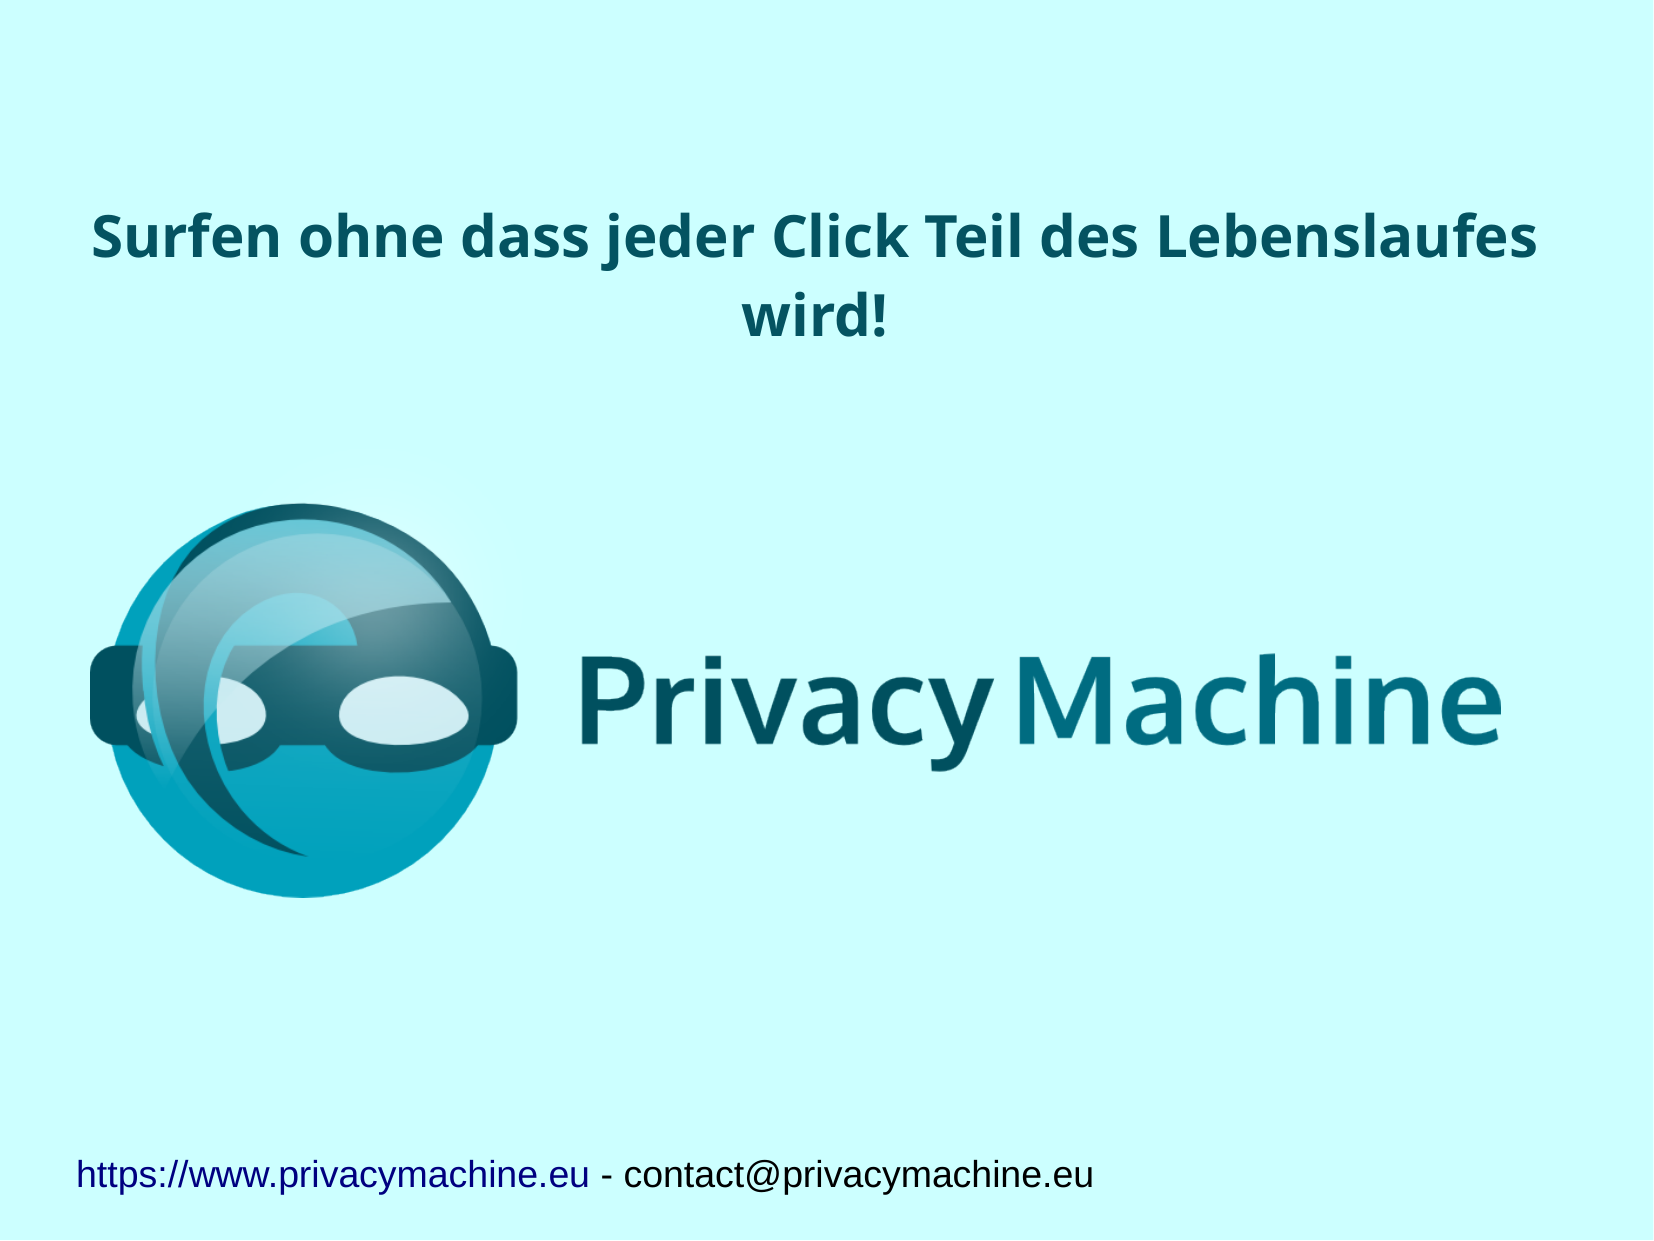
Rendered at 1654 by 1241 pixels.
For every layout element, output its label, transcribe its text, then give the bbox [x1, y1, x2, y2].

title Surfen ohne dass jeder Click Teil des Lebenslaufes wird! [70, 170, 1560, 378]
text_box https://www.privacymachine.eu - contact@privacymachine.eu [61, 1145, 1110, 1203]
picture [90, 413, 1501, 898]
